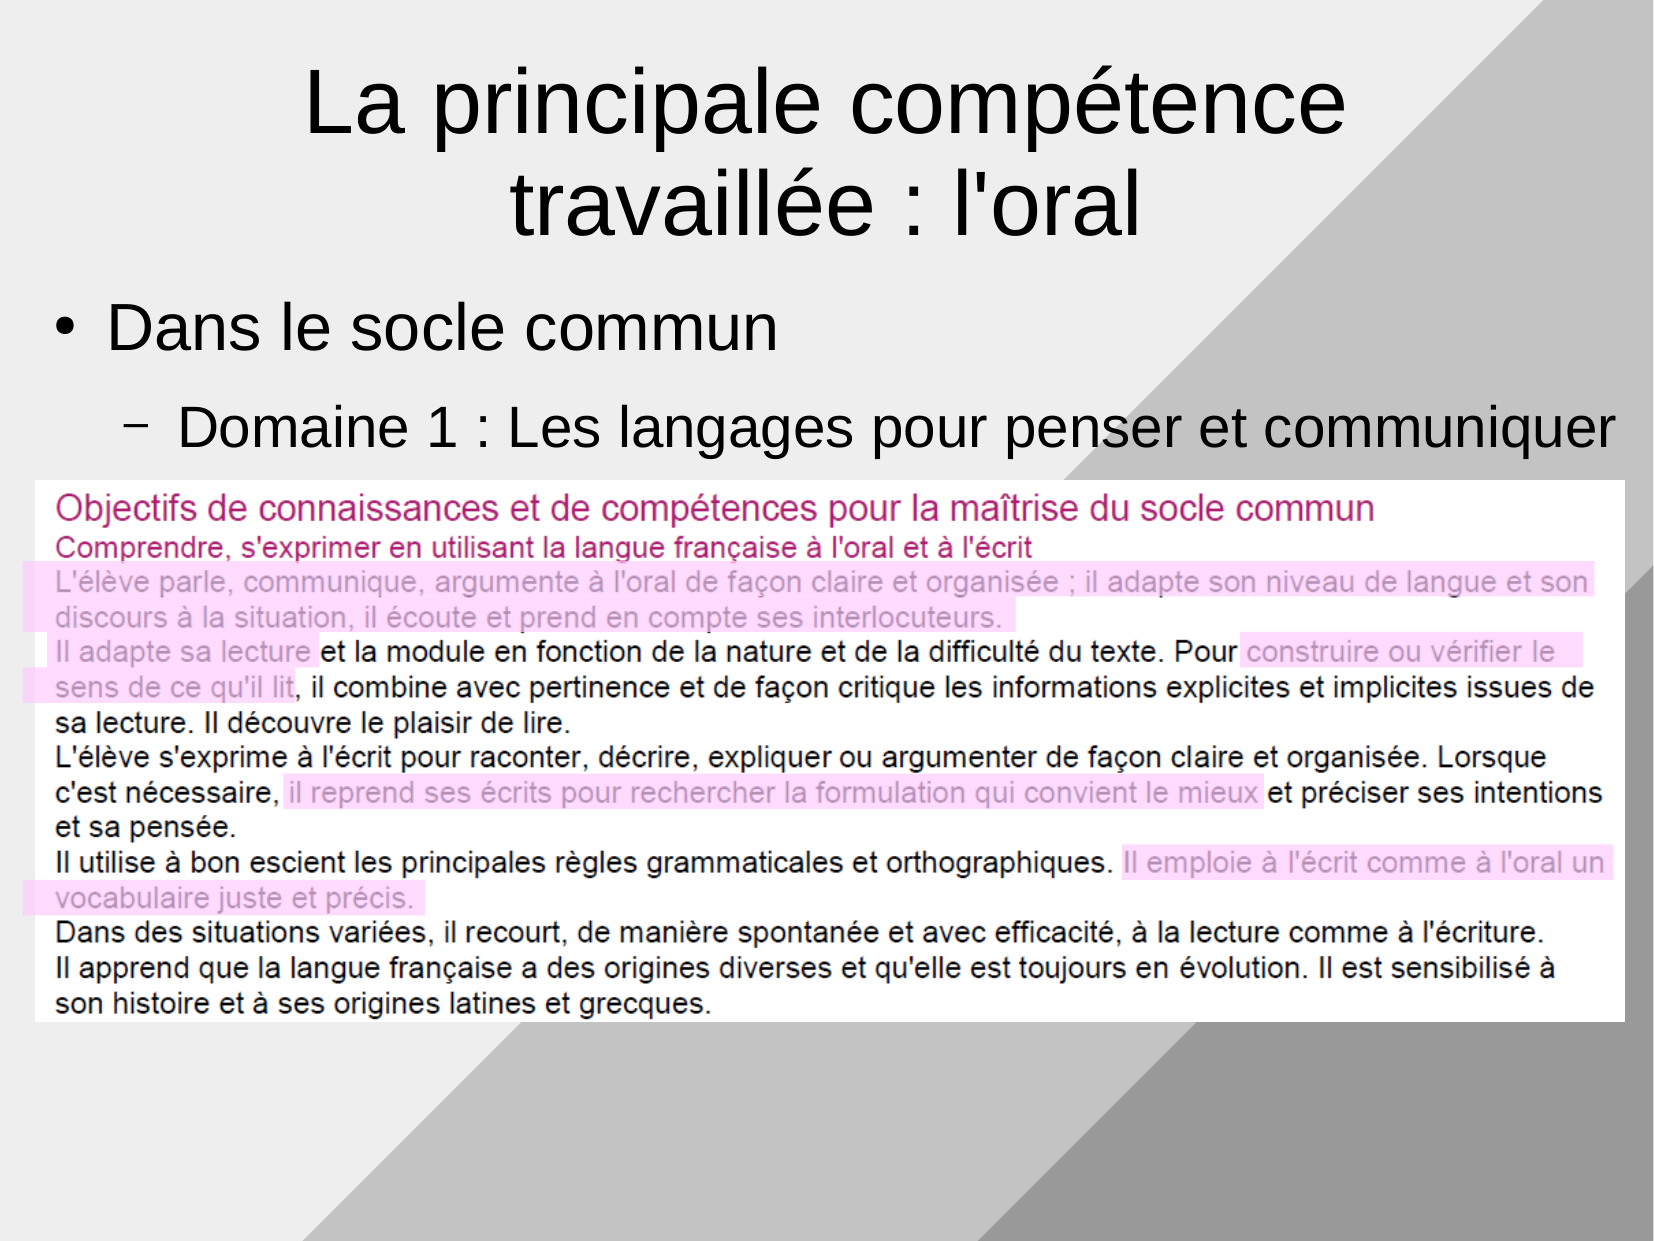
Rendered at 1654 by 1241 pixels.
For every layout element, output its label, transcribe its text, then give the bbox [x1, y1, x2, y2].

text_box [283, 773, 1264, 810]
text_box [1122, 844, 1614, 880]
text_box [1240, 631, 1583, 668]
title La principale compétence travaillée : l'oral [82, 49, 1571, 257]
list Dans le socle commun Domaine 1 : Les langages pour penser et communiquer [35, 290, 1654, 1087]
picture [35, 480, 1625, 1022]
text_box [22, 561, 1595, 703]
text_box [22, 879, 426, 916]
picture [35, 632, 47, 667]
